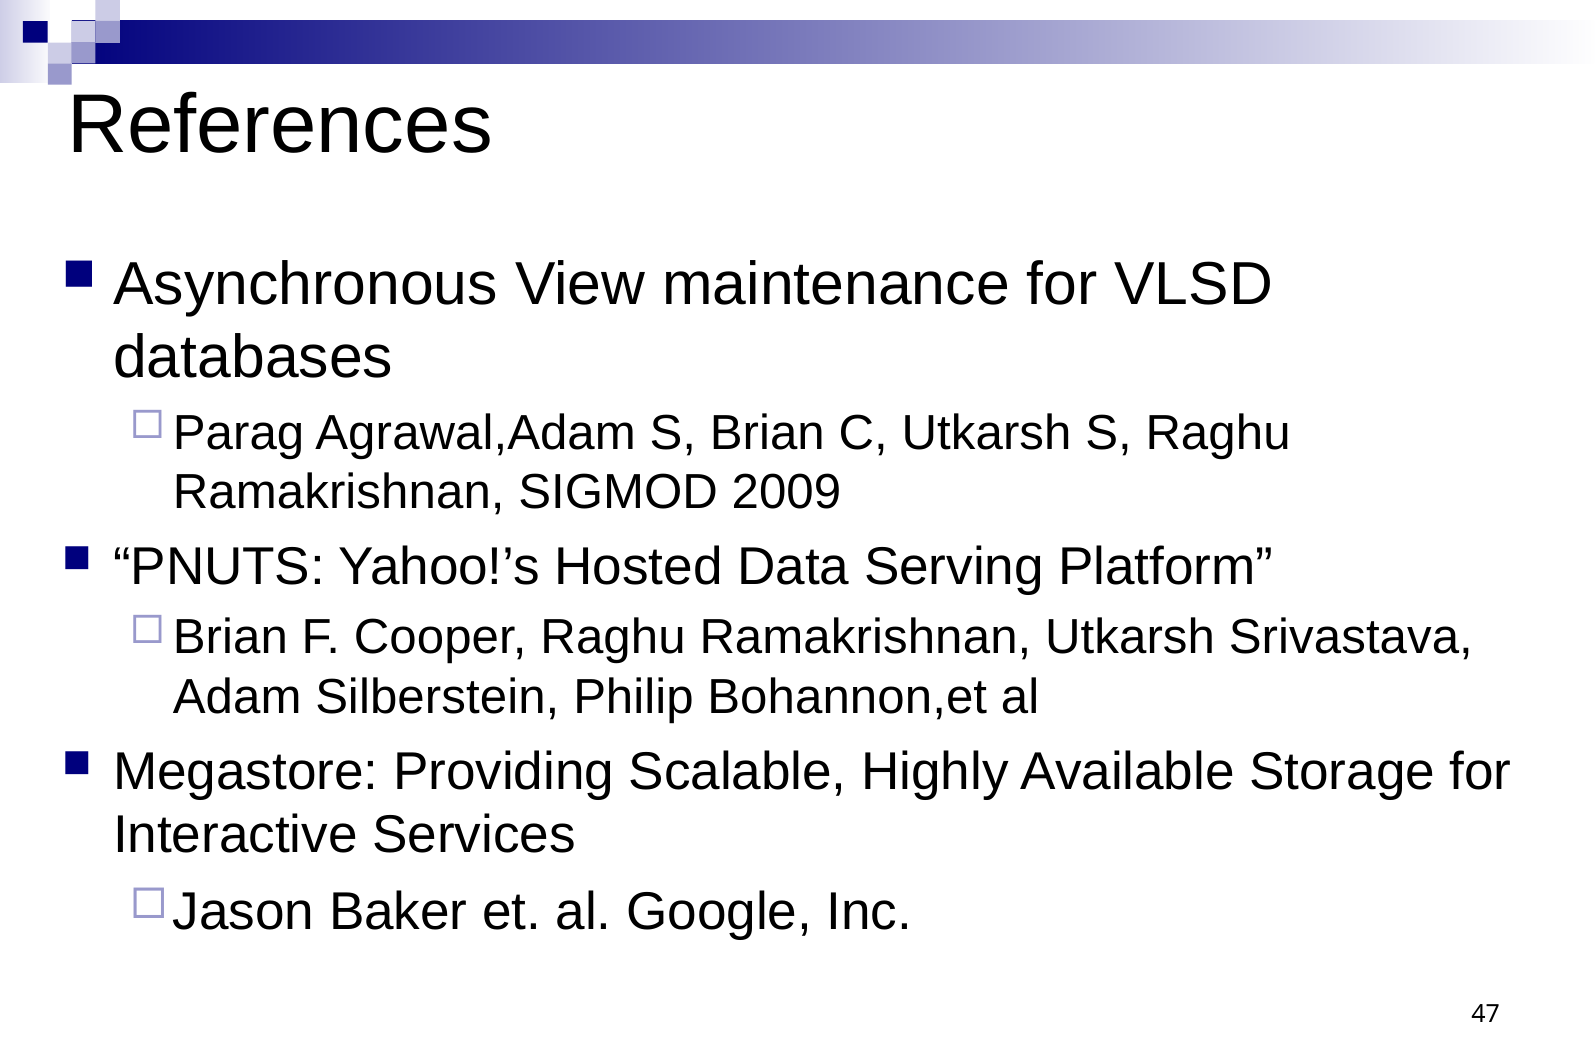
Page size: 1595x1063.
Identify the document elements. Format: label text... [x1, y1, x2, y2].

list Asynchronous View maintenance for VLSD databases Parag Agrawal,Adam S, Brian C, Utkarsh S, Raghu Ramakrishnan, SIGMOD 2009 “PNUTS: Yahoo!’s Hosted Data Serving Platform” Brian F. Cooper, Raghu Ramakrishnan, Utkarsh Srivastava, Adam Silberstein, Philip Bohannon,et al Megastore: Providing Scalable, Highly Available Storage for Interactive Services Jason Baker et. al. Google, Inc. [47, 236, 1536, 950]
title References [52, 27, 1541, 178]
